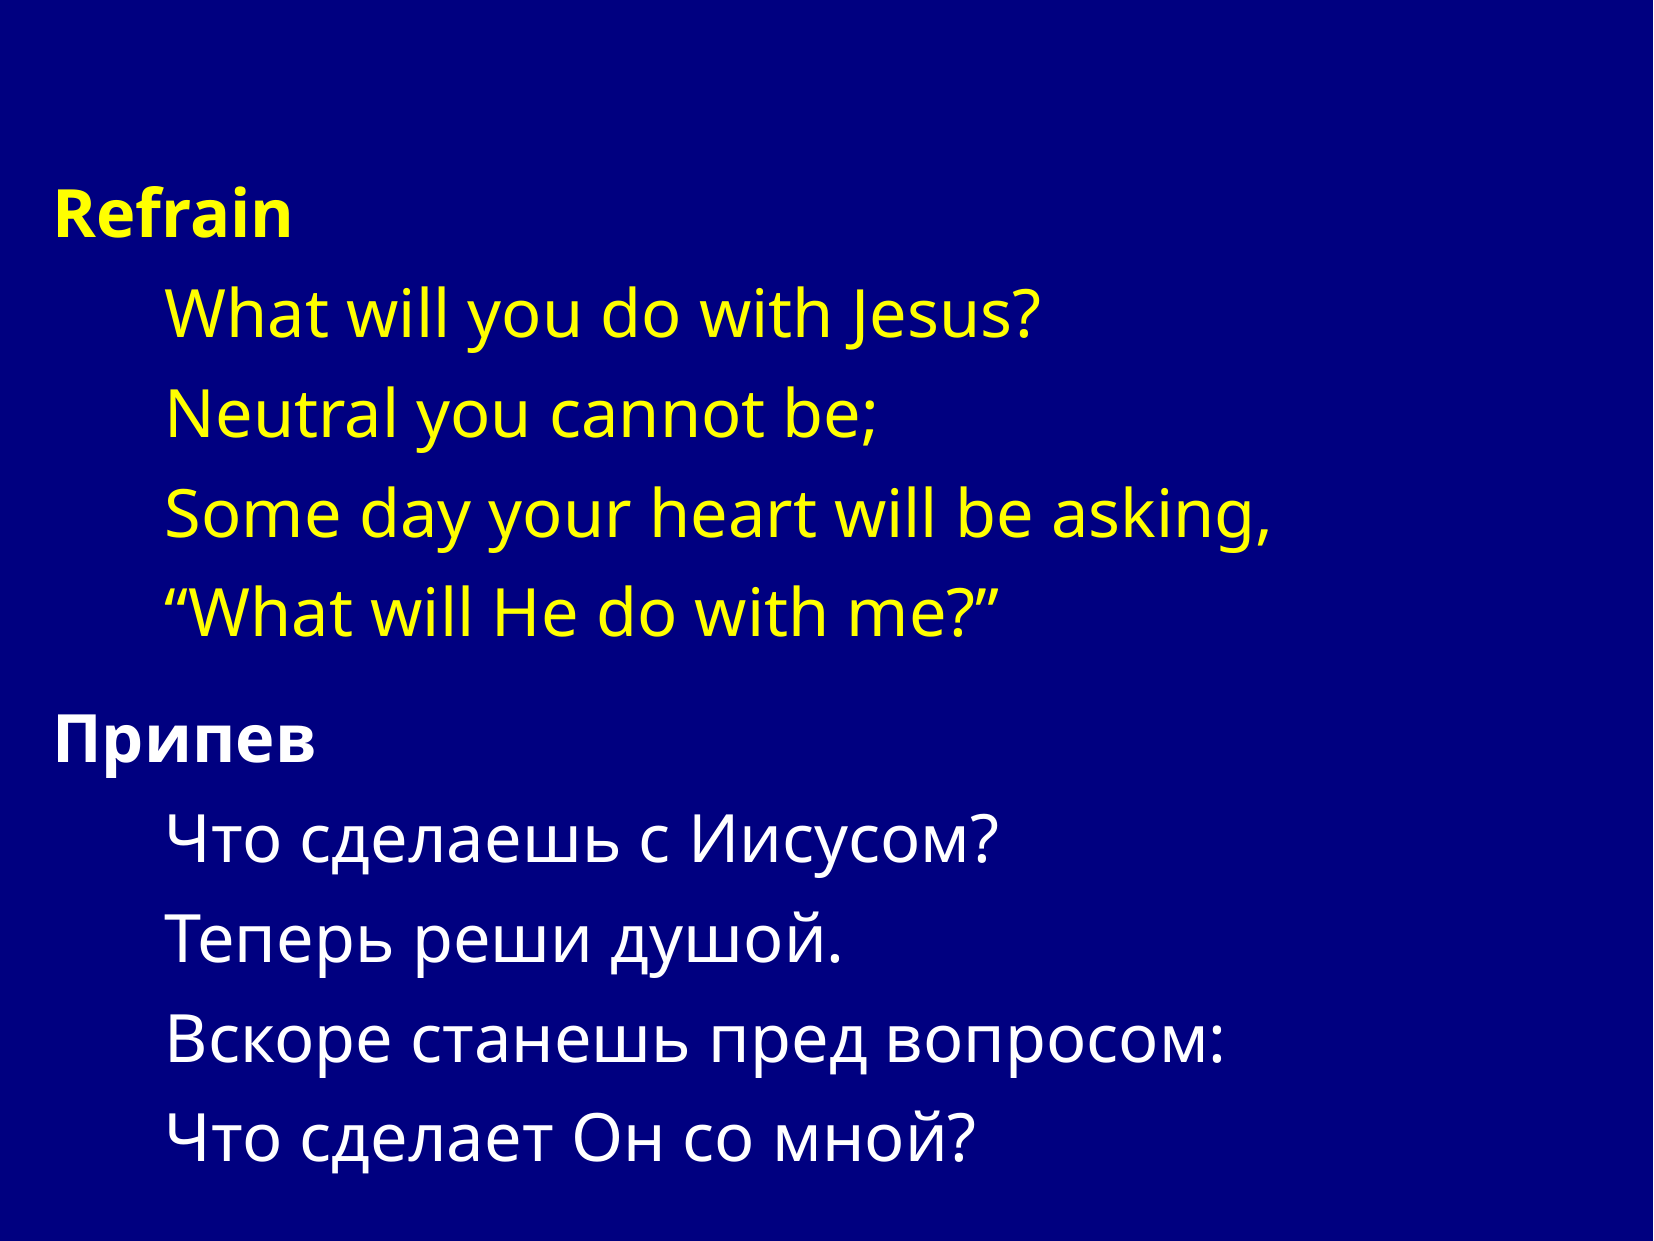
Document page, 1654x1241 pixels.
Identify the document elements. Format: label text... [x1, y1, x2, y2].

text_box Refrain What will you do with Jesus? Neutral you cannot be; Some day your heart will be asking, “What will He do with me?” [37, 150, 1653, 638]
text_box Припев Что сделаешь с Иисусом? Теперь реши душой. Вскоре станешь пред вопросом: Что сделает Он со мной? [37, 675, 1576, 1163]
